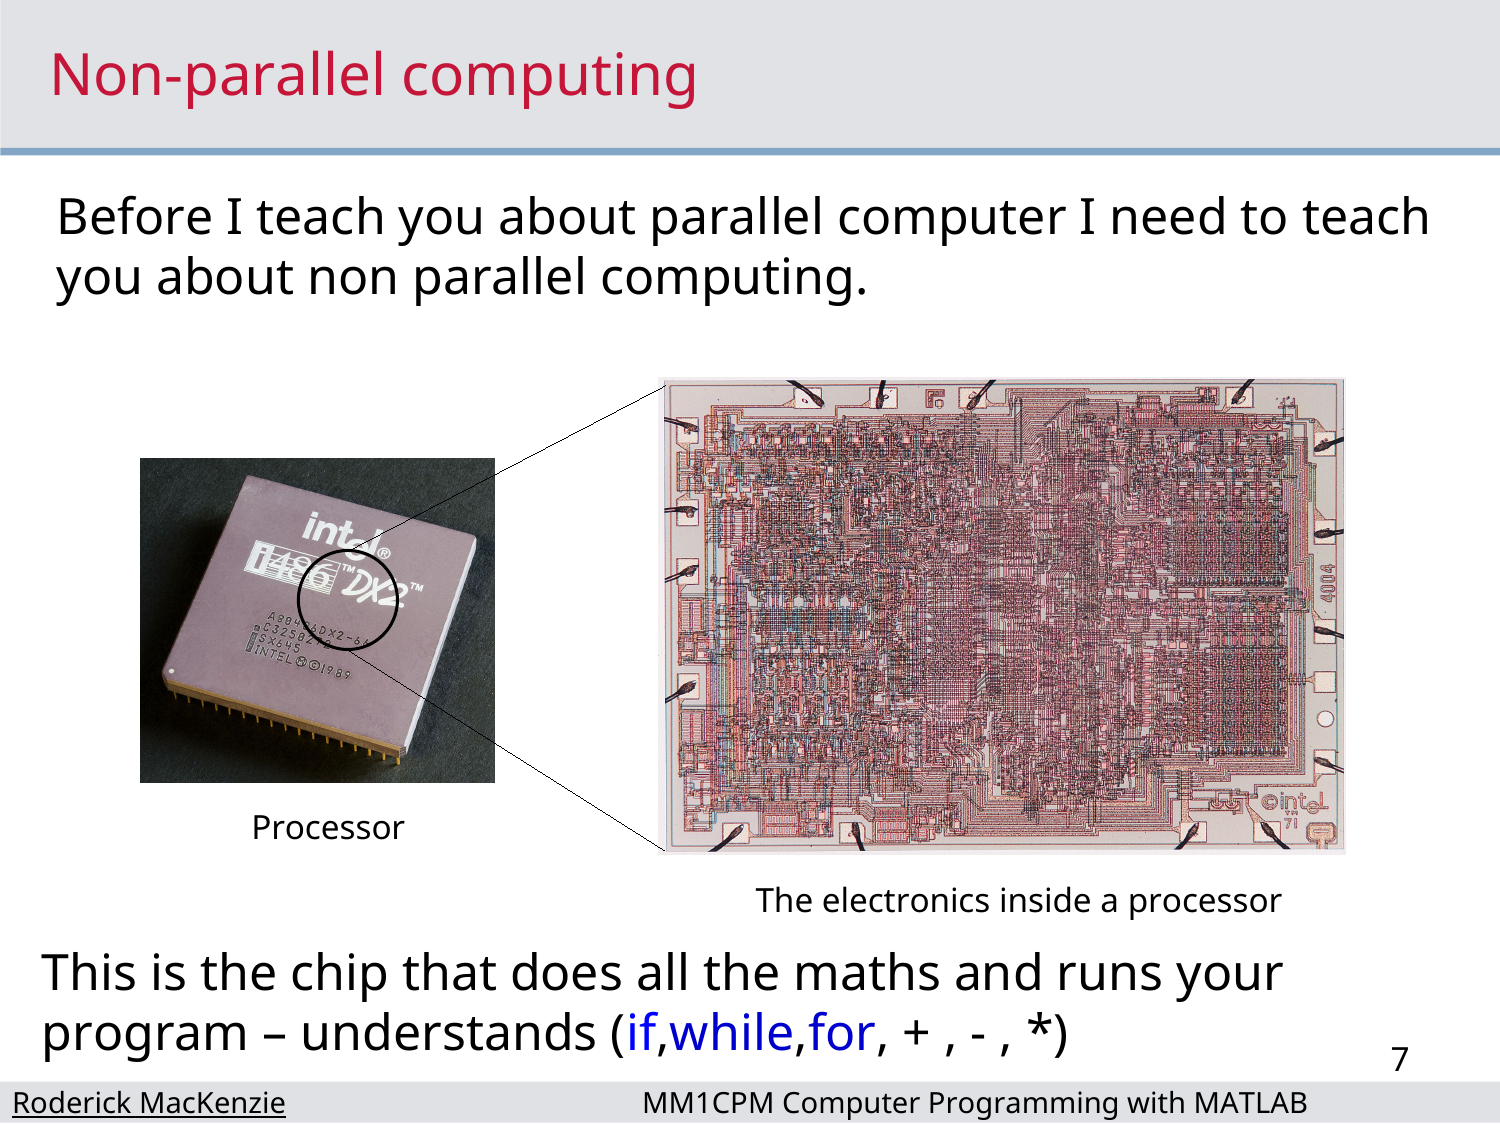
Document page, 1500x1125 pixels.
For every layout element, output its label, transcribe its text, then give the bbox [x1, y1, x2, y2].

text_box Processor [236, 798, 426, 854]
text_box This is the chip that does all the maths and runs your program – understands (if,while,for, + , - , *) [26, 933, 1437, 1068]
picture [658, 377, 1346, 855]
title Non-parallel computing [34, 20, 1144, 126]
text_box <number> [1375, 1030, 1500, 1101]
text_box The electronics inside a processor [740, 871, 1336, 927]
text_box Before I teach you about parallel computer I need to teach you about non parallel computing. [41, 177, 1452, 312]
picture [140, 458, 495, 783]
